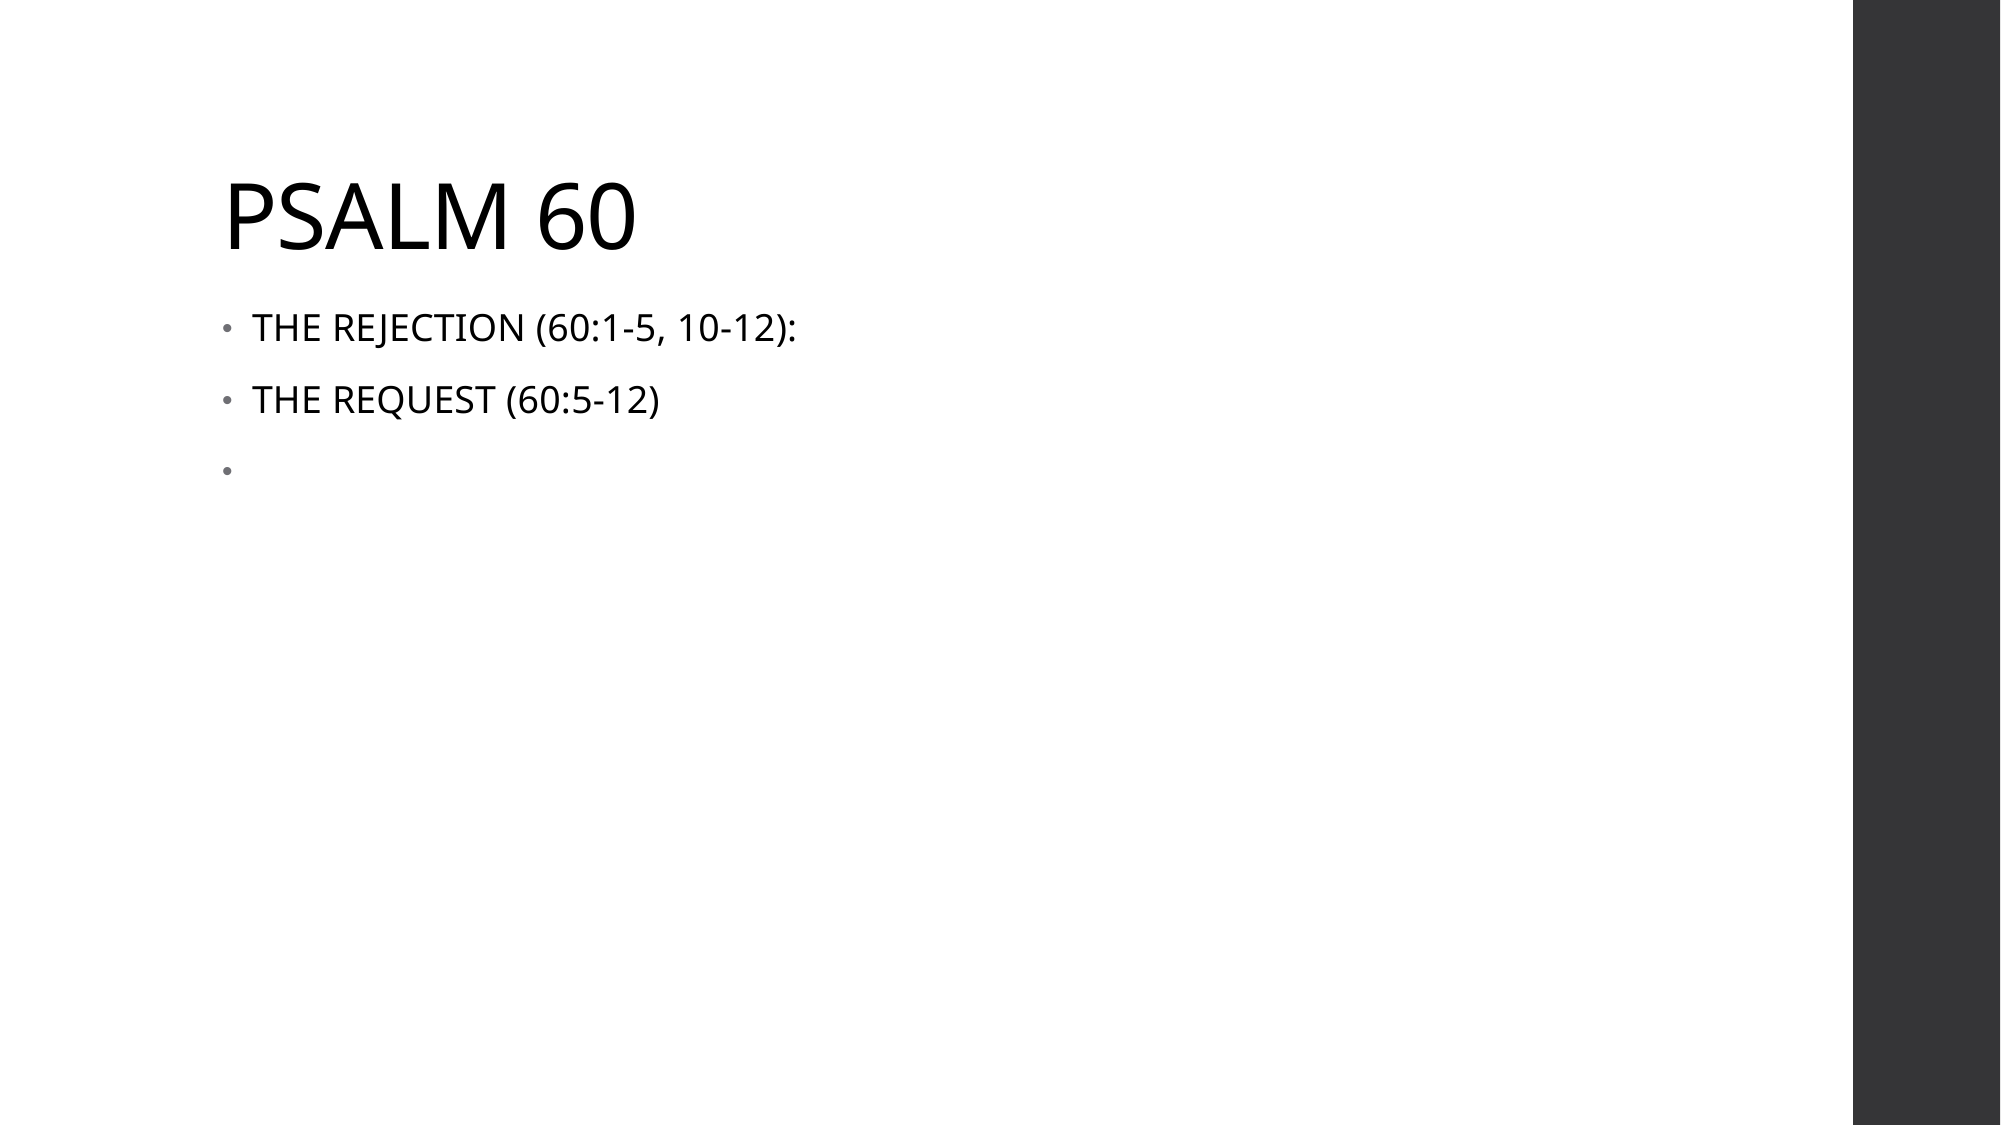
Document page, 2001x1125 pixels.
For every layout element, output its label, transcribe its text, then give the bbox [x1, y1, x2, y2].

list THE REJECTION (60:1-5, 10-12): THE REQUEST (60:5-12) [206, 299, 1617, 1014]
title PSALM 60 [206, 60, 1797, 278]
